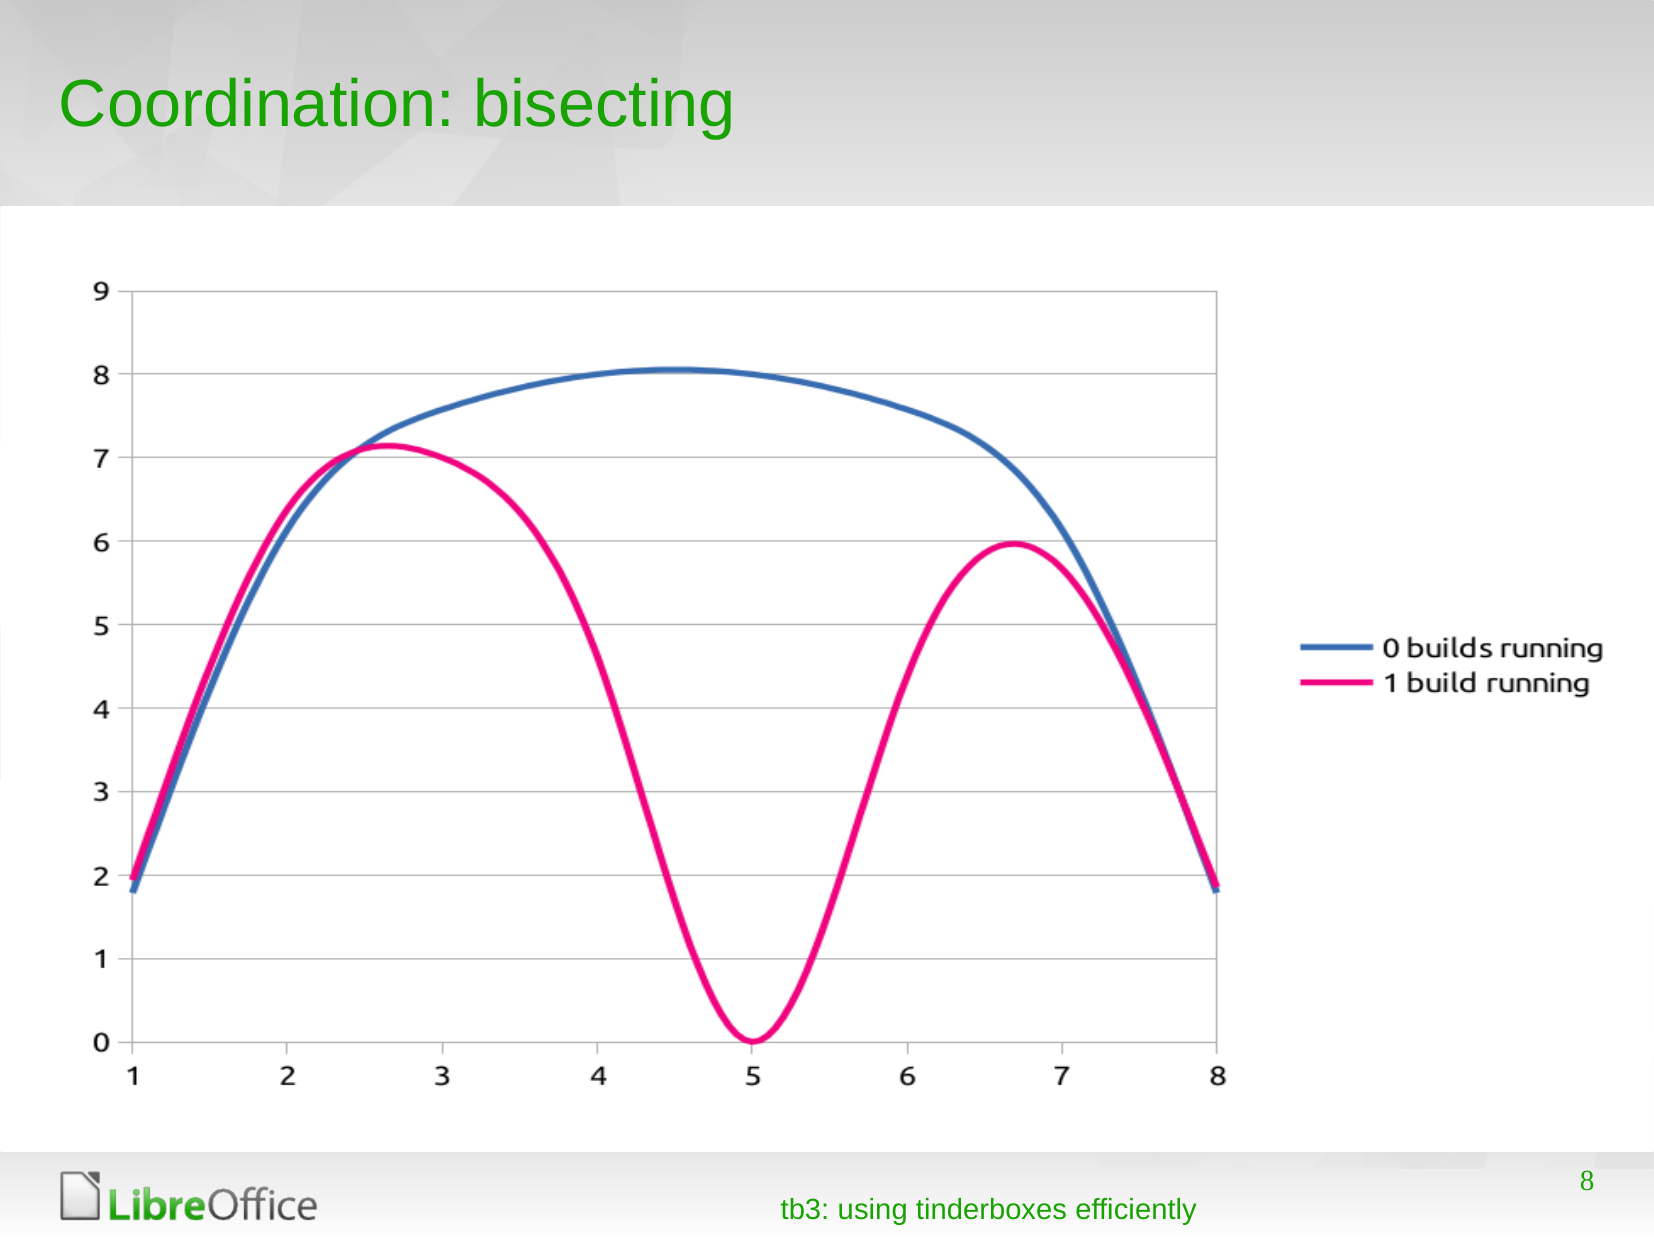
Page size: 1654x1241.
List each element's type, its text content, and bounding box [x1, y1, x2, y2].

title Coordination: bisecting [59, 29, 1595, 178]
picture [0, 0, 1654, 1240]
